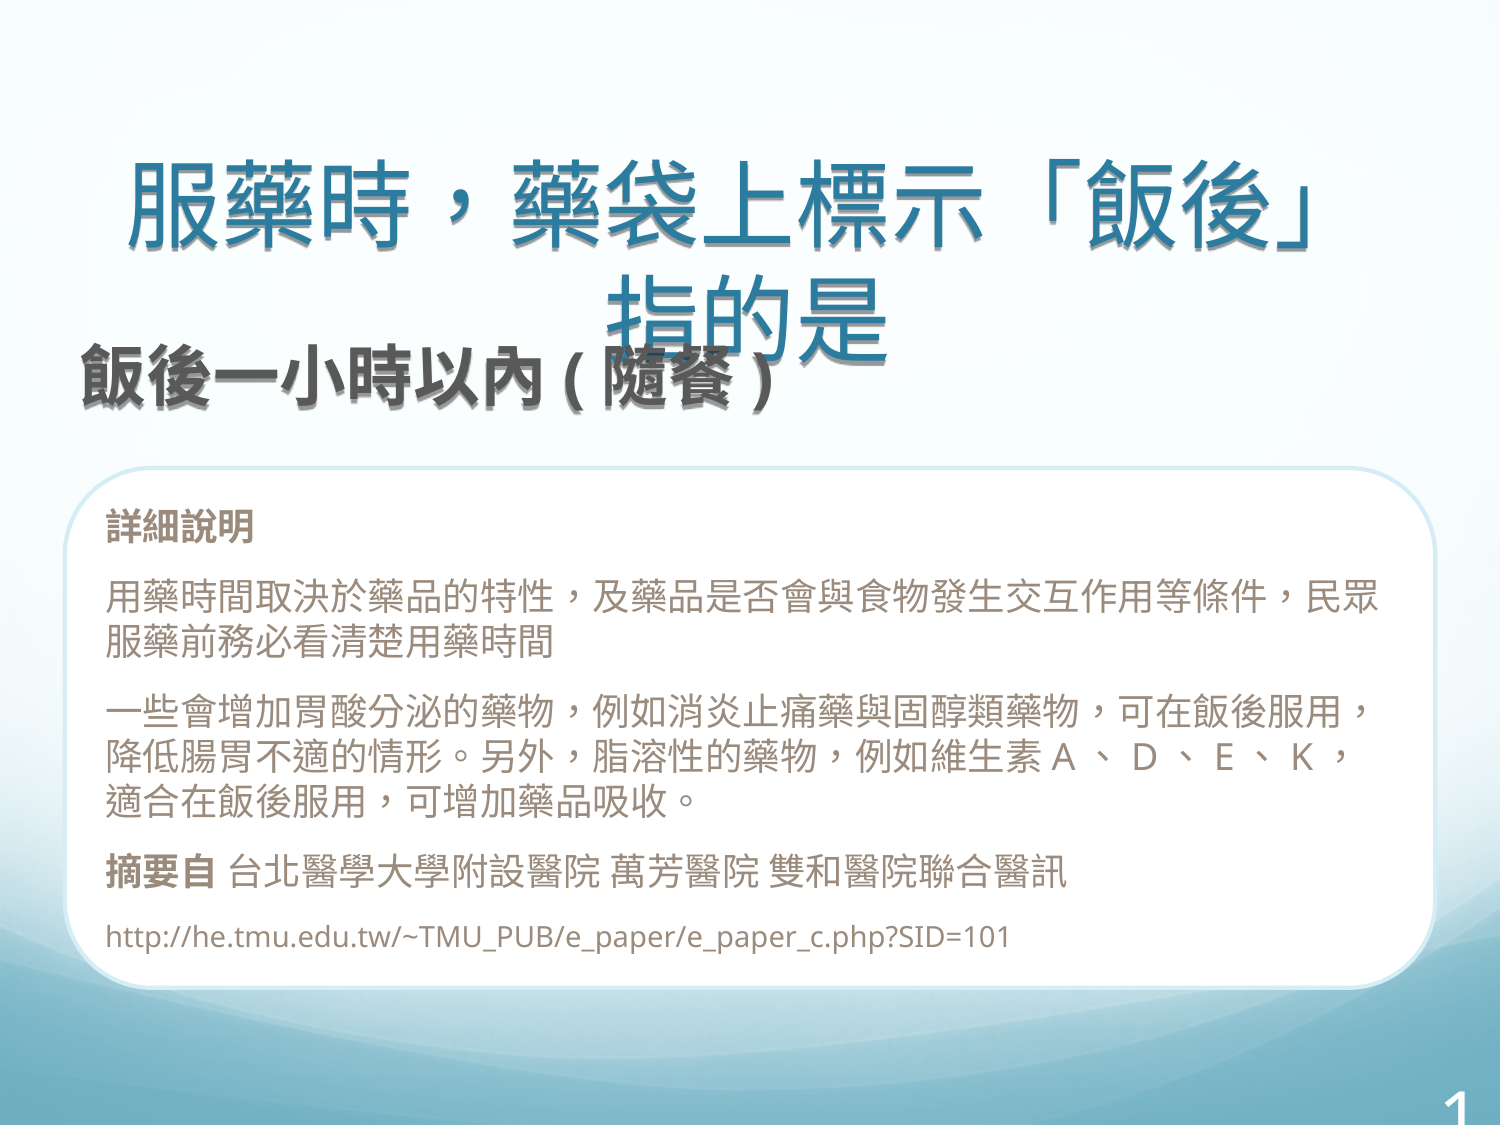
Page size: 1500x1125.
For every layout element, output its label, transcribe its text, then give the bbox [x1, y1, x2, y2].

list 飯後一小時以內(隨餐) [64, 326, 1436, 549]
title 服藥時，藥袋上標示「飯後」指的是 [88, 137, 1408, 309]
list 飯後一小時以內(隨餐) [64, 906, 1436, 1060]
text_box 詳細說明 用藥時間取決於藥品的特性，及藥品是否會與食物發生交互作用等條件，民眾服藥前務必看清楚用藥時間 一些會增加胃酸分泌的藥物，例如消炎止痛藥與固醇類藥物，可在飯後服用，降低腸胃不適的情形。另外，脂溶性的藥物，例如維生素A、D、E、K，適合在飯後服用，可增加藥品吸收。 摘要自 台北醫學大學附設醫院 萬芳醫院 雙和醫院聯合醫訊 http://he.tmu.edu.tw/~TMU_PUB/e_paper/e_paper_c.php?SID=101 [64, 467, 1436, 988]
text_box 18 [1423, 1062, 1471, 1123]
